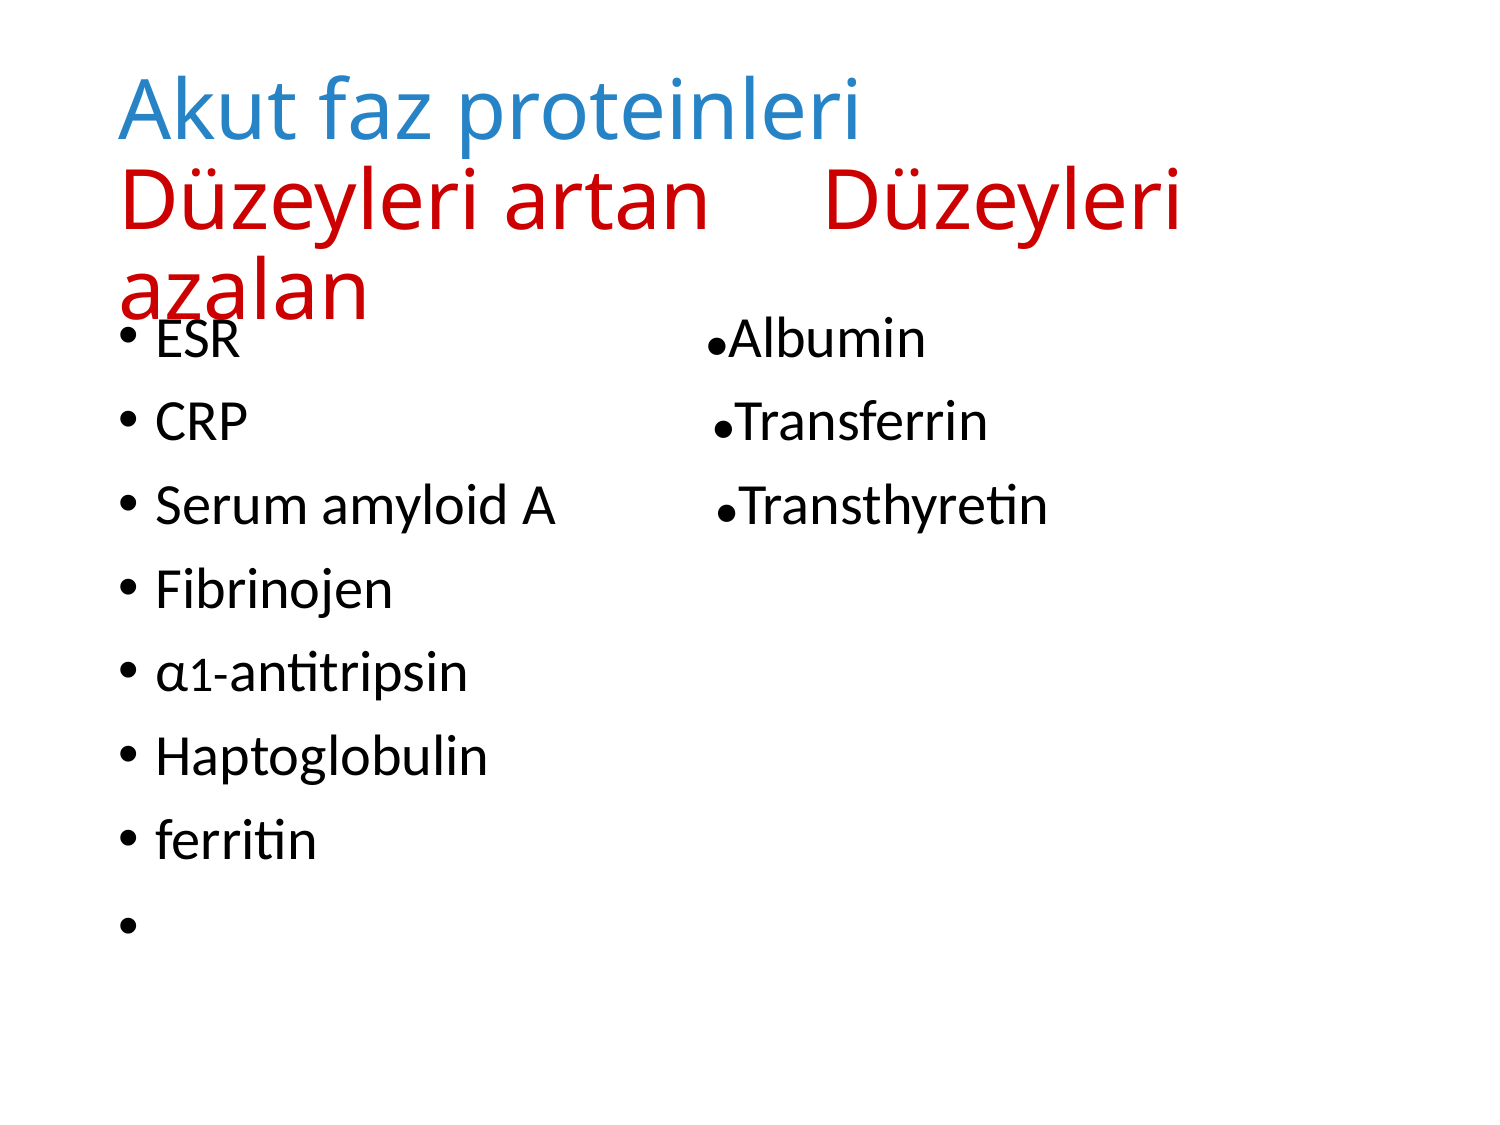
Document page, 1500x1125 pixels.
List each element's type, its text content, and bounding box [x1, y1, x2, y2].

title Akut faz proteinleri Düzeyleri artan Düzeyleri azalan [103, 59, 1397, 278]
list ESR ●Albumin CRP ●Transferrin Serum amyloid A ●Transthyretin Fibrinojen α1-antitripsin Haptoglobulin ferritin [103, 299, 1397, 1014]
